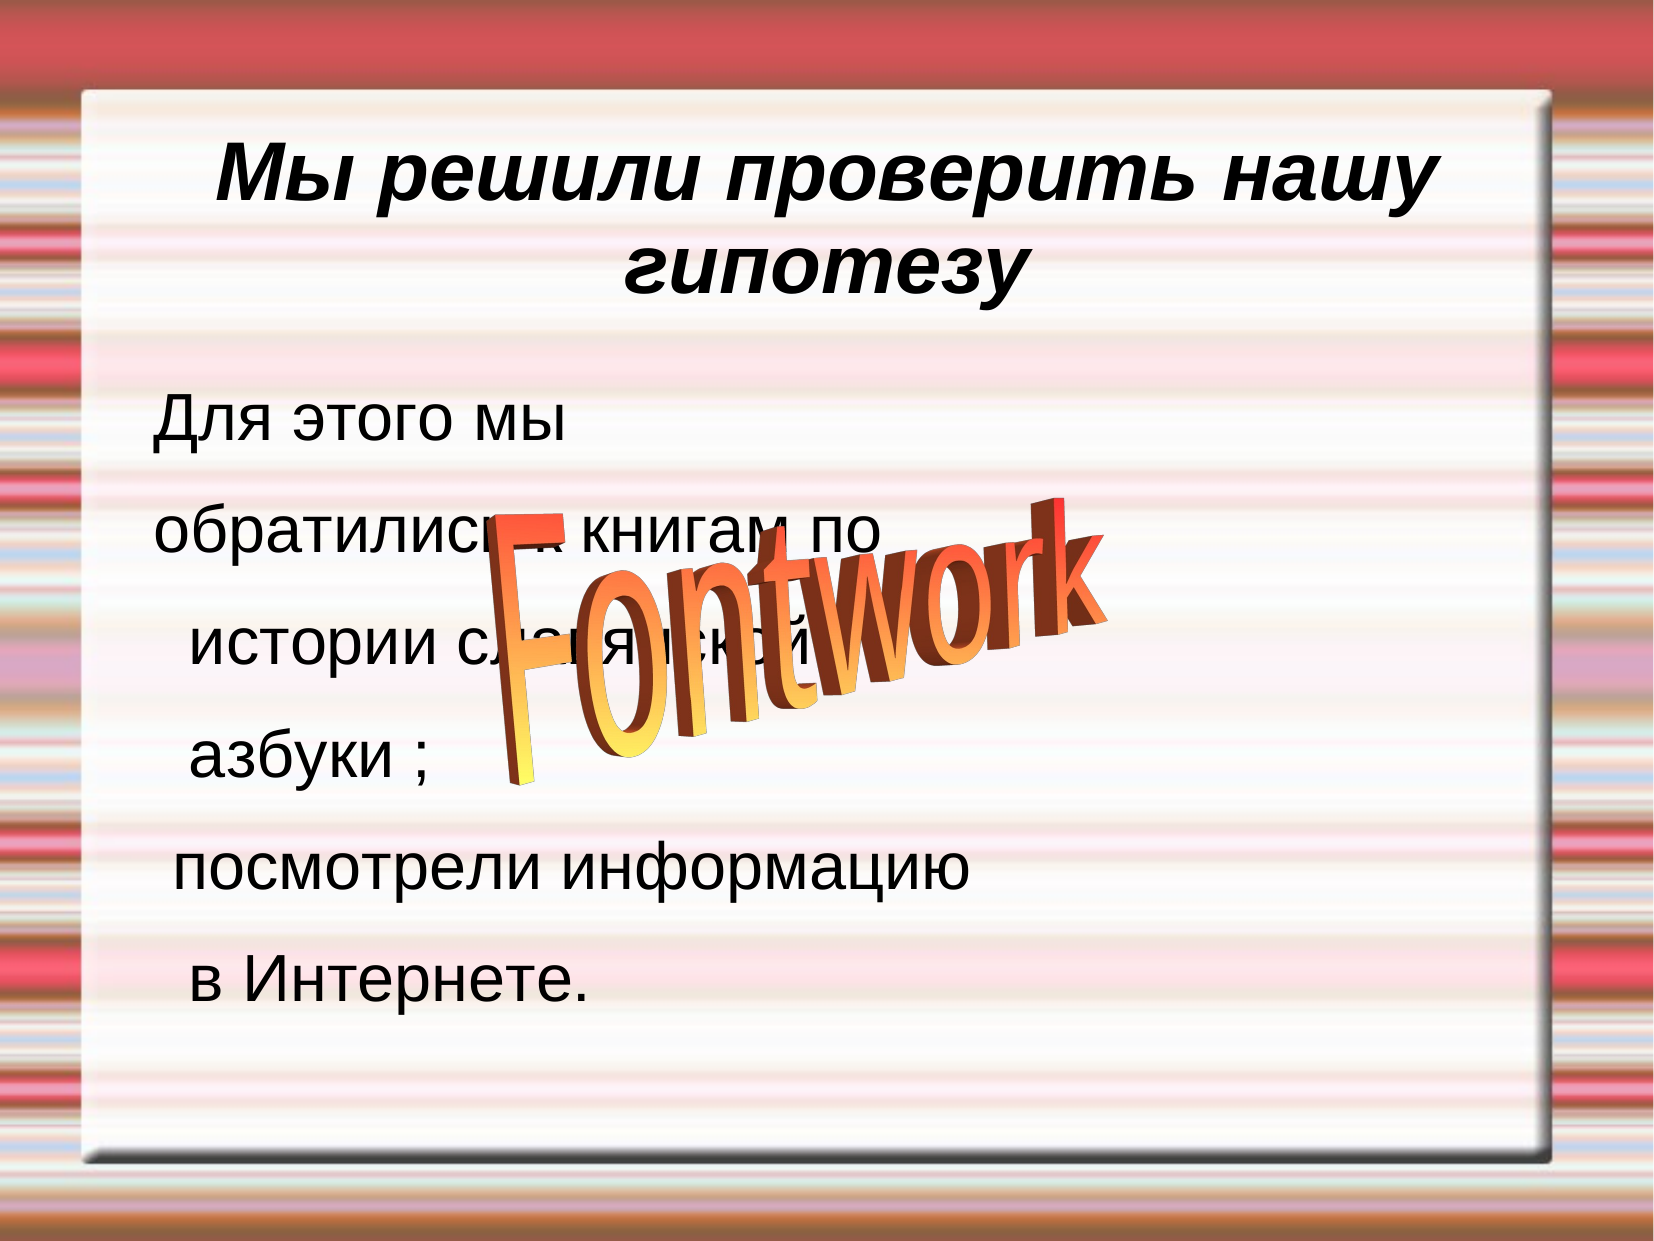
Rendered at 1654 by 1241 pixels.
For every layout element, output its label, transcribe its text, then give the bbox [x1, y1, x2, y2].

picture [0, 0, 1654, 1241]
subtitle Для этого мы обратились к книгам по истории славянской азбуки ; посмотрели информацию в Интернете. [118, 324, 1004, 1034]
title Мы решили проверить нашу гипотезу [121, 114, 1534, 322]
